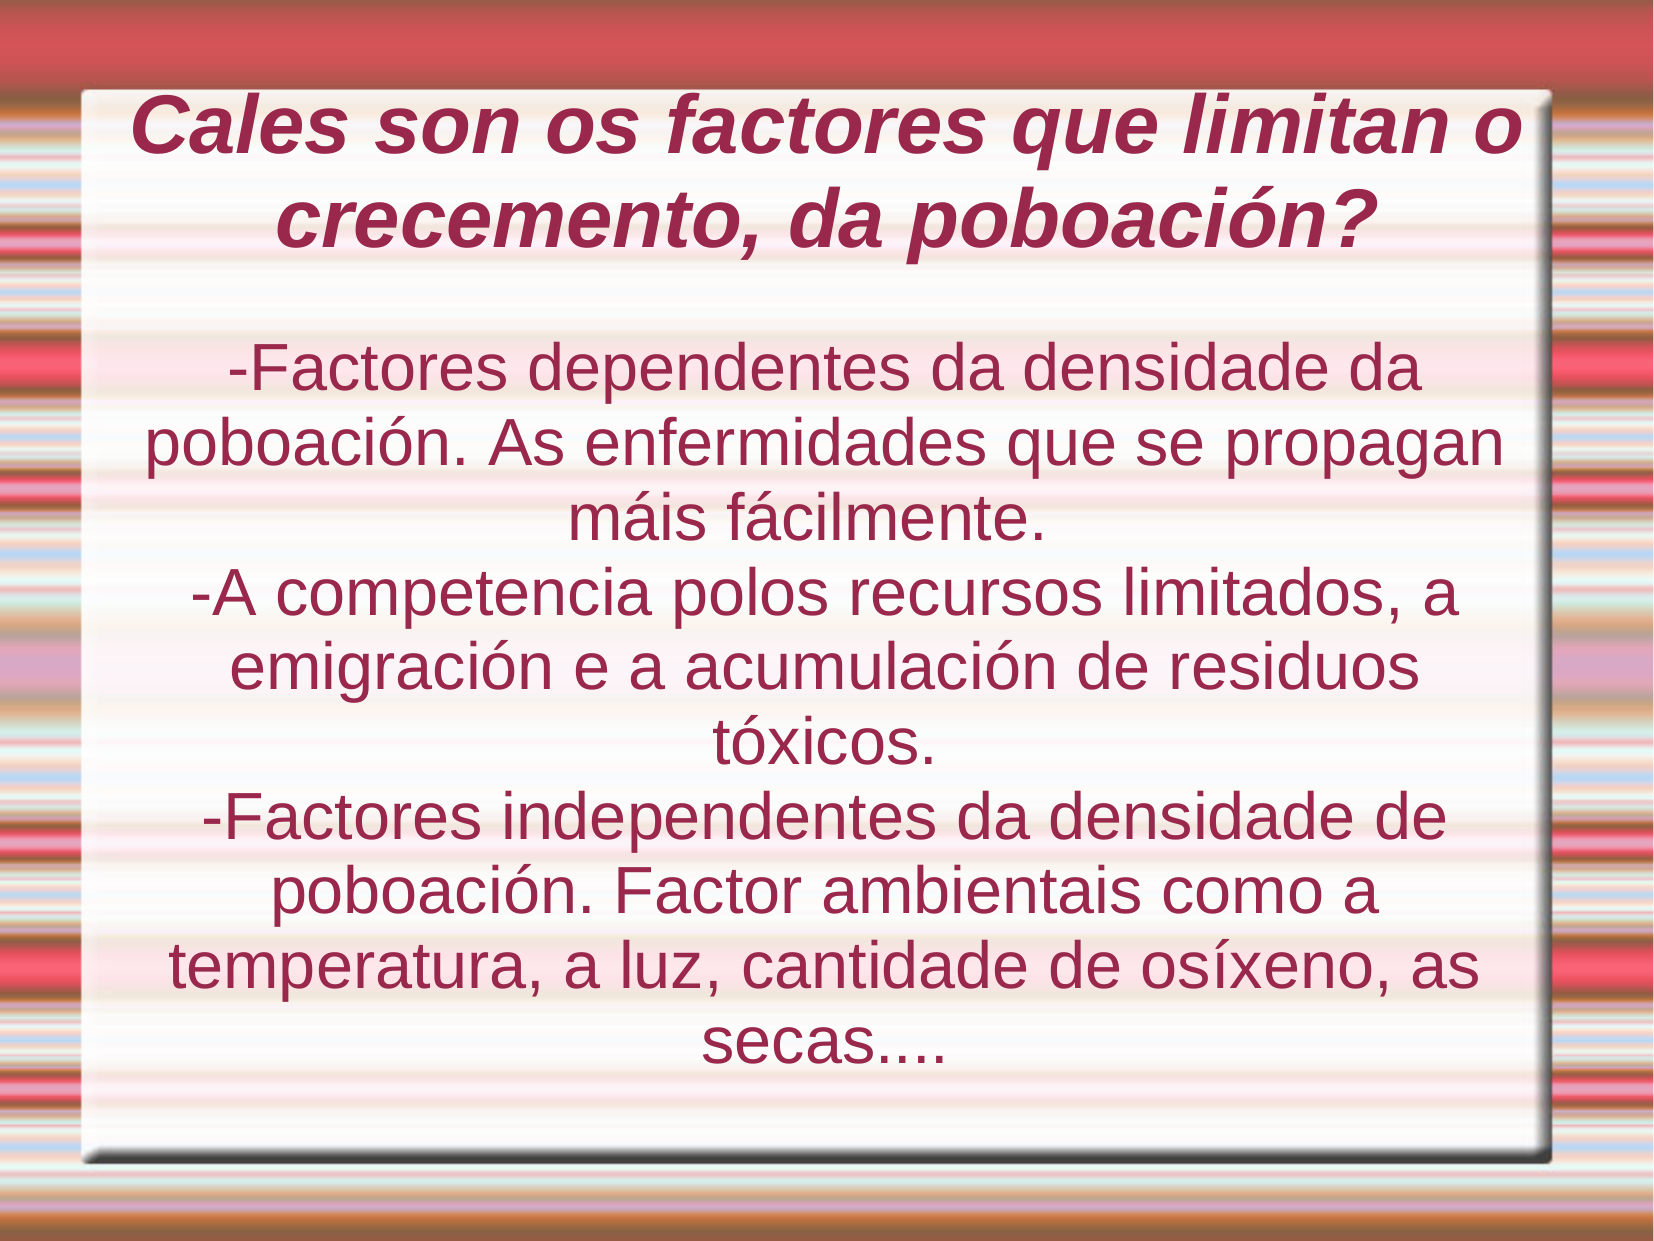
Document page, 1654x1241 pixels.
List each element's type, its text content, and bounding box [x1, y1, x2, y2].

picture [0, 0, 1654, 1241]
title Cales son os factores que limitan o crecemento, da poboación? [121, 78, 1534, 358]
subtitle -Factores dependentes da densidade da poboación. As enfermidades que se propagan máis fácilmente. -A competencia polos recursos limitados, a emigración e a acumulación de residuos tóxicos. -Factores independentes da densidade de poboación. Factor ambientais como a temperatura, a luz, cantidade de osíxeno, as secas.... [134, 330, 1516, 1153]
